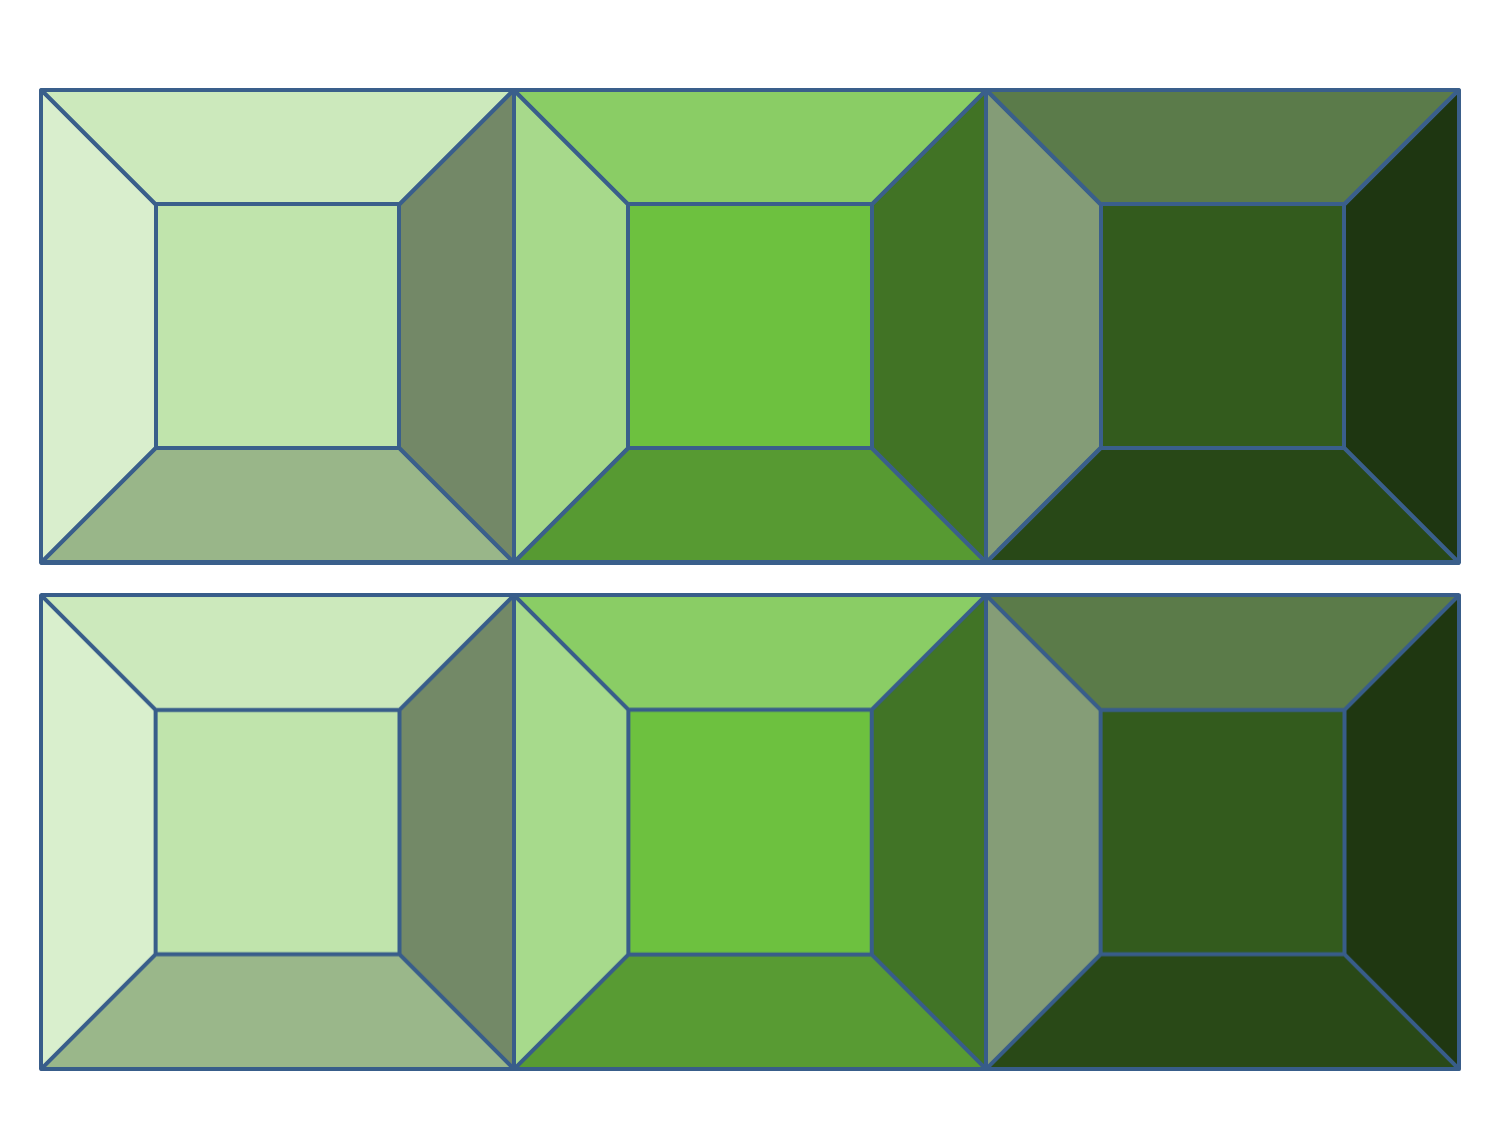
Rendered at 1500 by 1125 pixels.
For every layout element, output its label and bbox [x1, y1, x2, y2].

picture [39, 593, 1461, 1071]
text_box [42, 90, 513, 563]
text_box [515, 90, 986, 563]
text_box [987, 90, 1459, 563]
